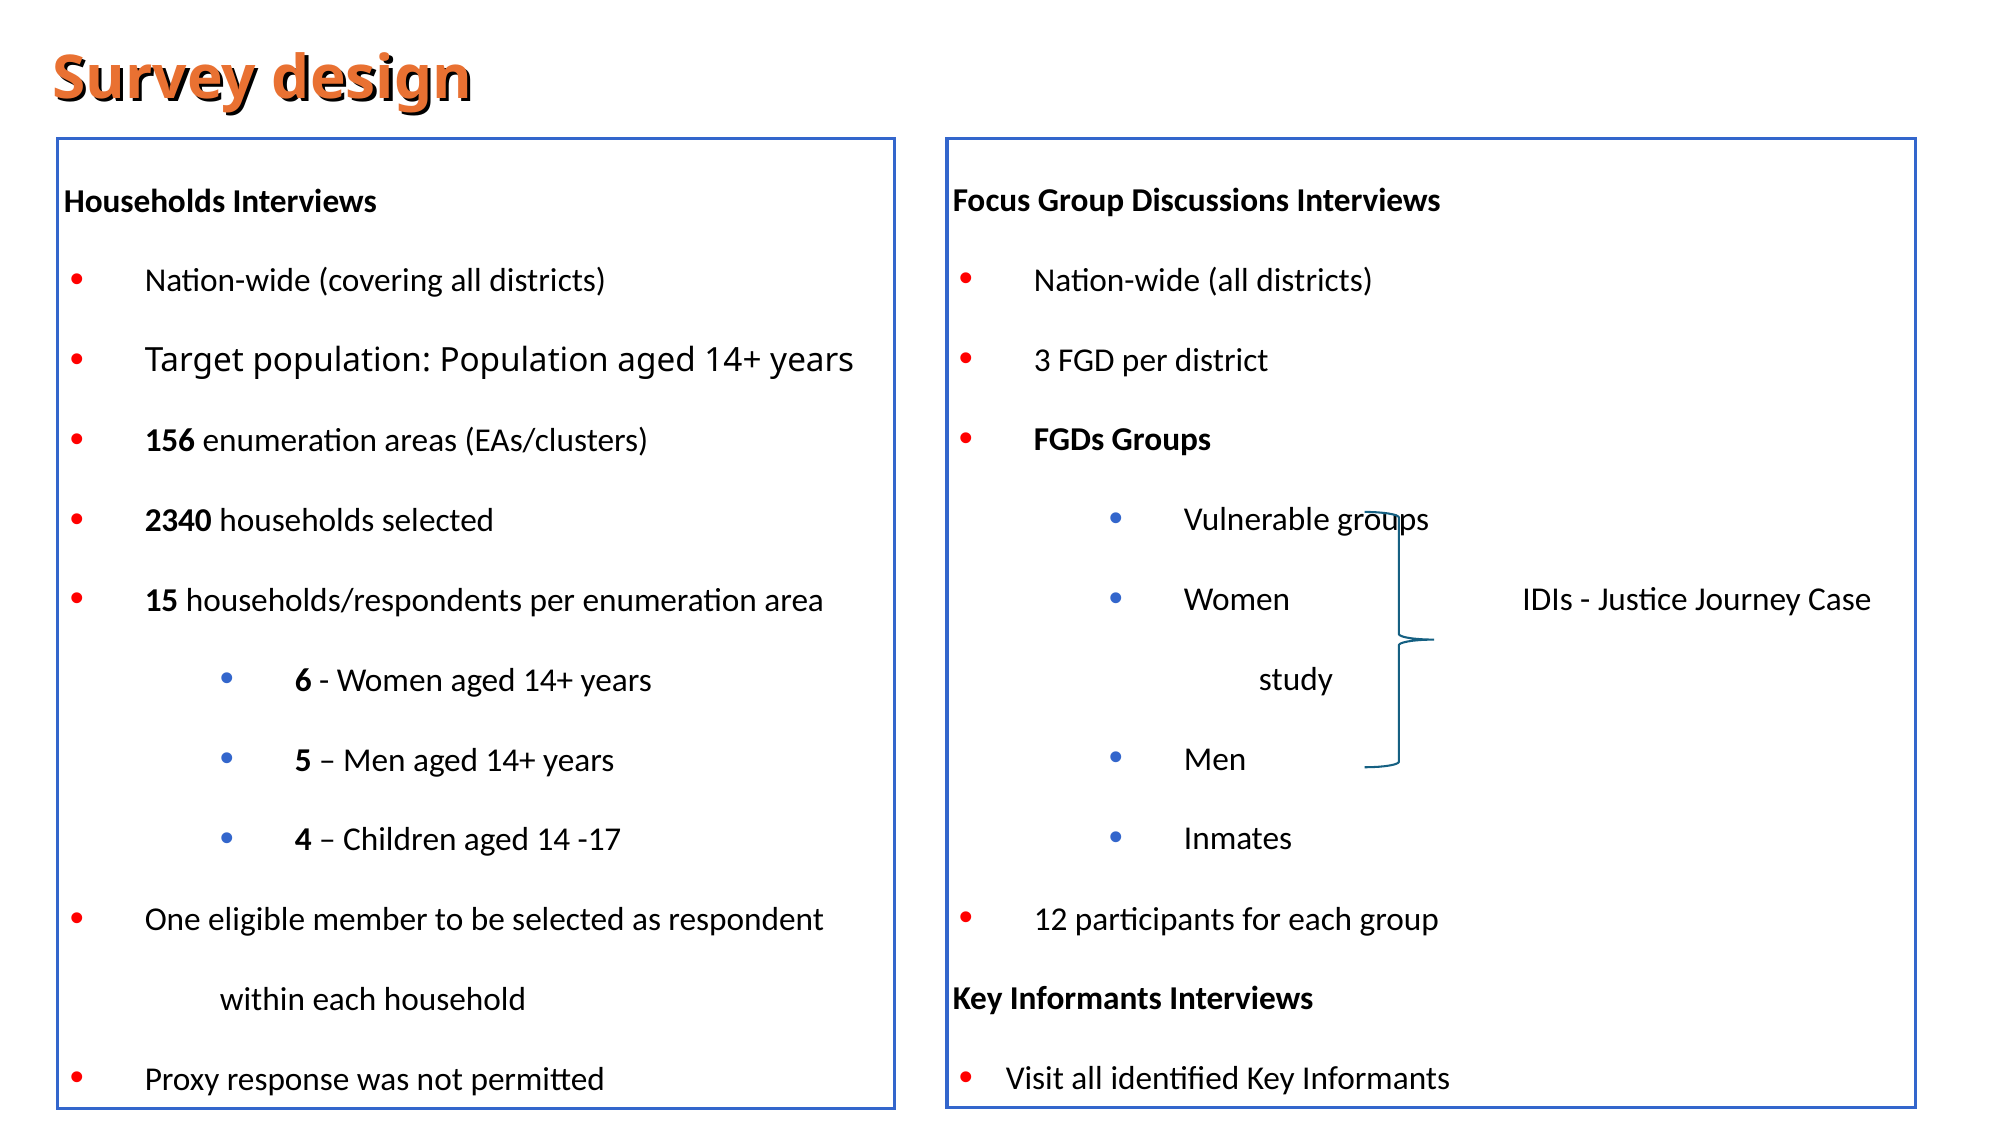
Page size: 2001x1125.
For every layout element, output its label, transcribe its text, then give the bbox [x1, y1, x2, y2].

text_box Households Interviews Nation-wide (covering all districts) Target population: Population aged 14+ years 156 enumeration areas (EAs/clusters) 2340 households selected 15 households/respondents per enumeration area 6 - Women aged 14+ years 5 – Men aged 14+ years 4 – Children aged 14 -17 One eligible member to be selected as respondent within each household Proxy response was not permitted [57, 138, 895, 1109]
title Survey design [0, 16, 2000, 125]
text_box Focus Group Discussions Interviews Nation-wide (all districts) 3 FGD per district FGDs Groups Vulnerable groups Women IDIs - Justice Journey Case study Men Inmates 12 participants for each group Key Informants Interviews Visit all identified Key Informants [946, 138, 1916, 1108]
